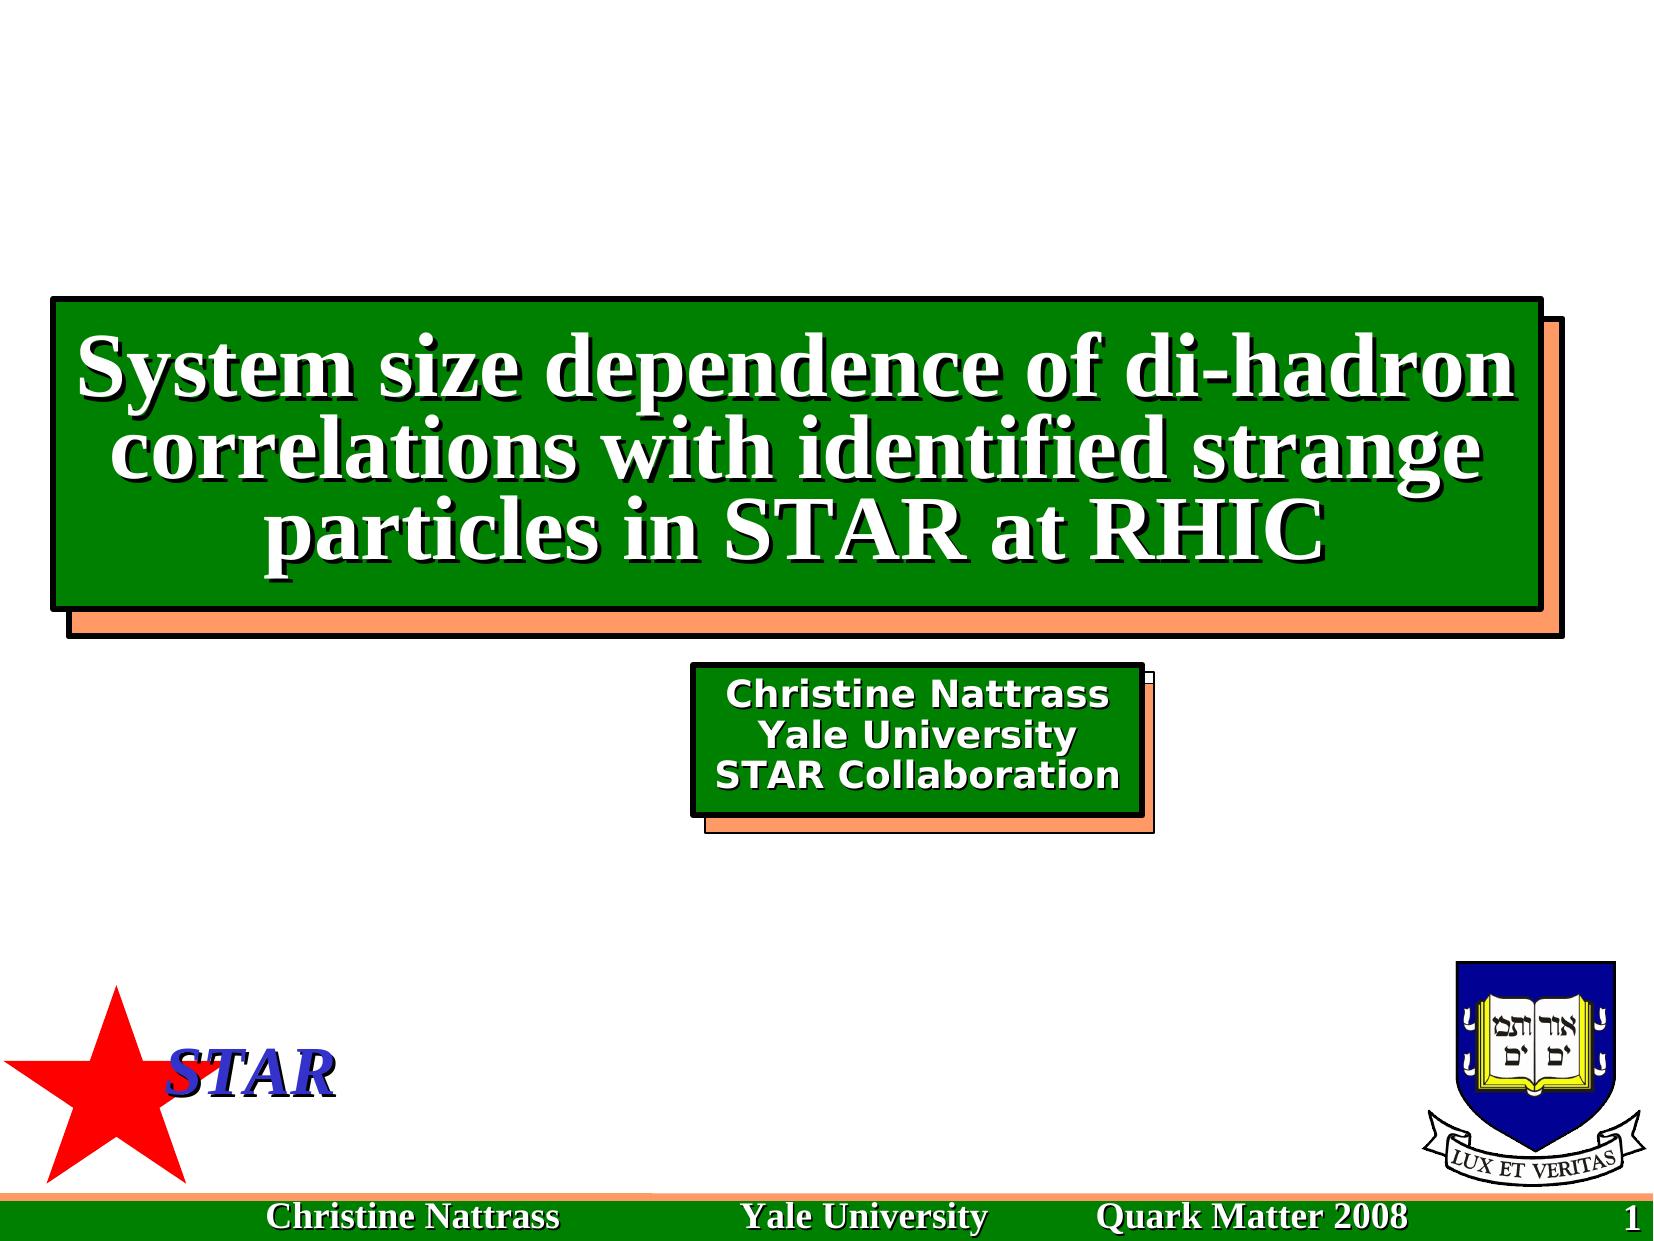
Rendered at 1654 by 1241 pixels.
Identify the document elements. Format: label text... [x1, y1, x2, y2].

text_box [68, 319, 1563, 637]
text_box [704, 671, 1155, 833]
picture [1421, 961, 1647, 1188]
text_box Christine Nattrass Yale University STAR Collaboration [693, 664, 1143, 816]
text_box System size dependence of di-hadron correlations with identified strange particles in STAR at RHIC [53, 298, 1541, 609]
